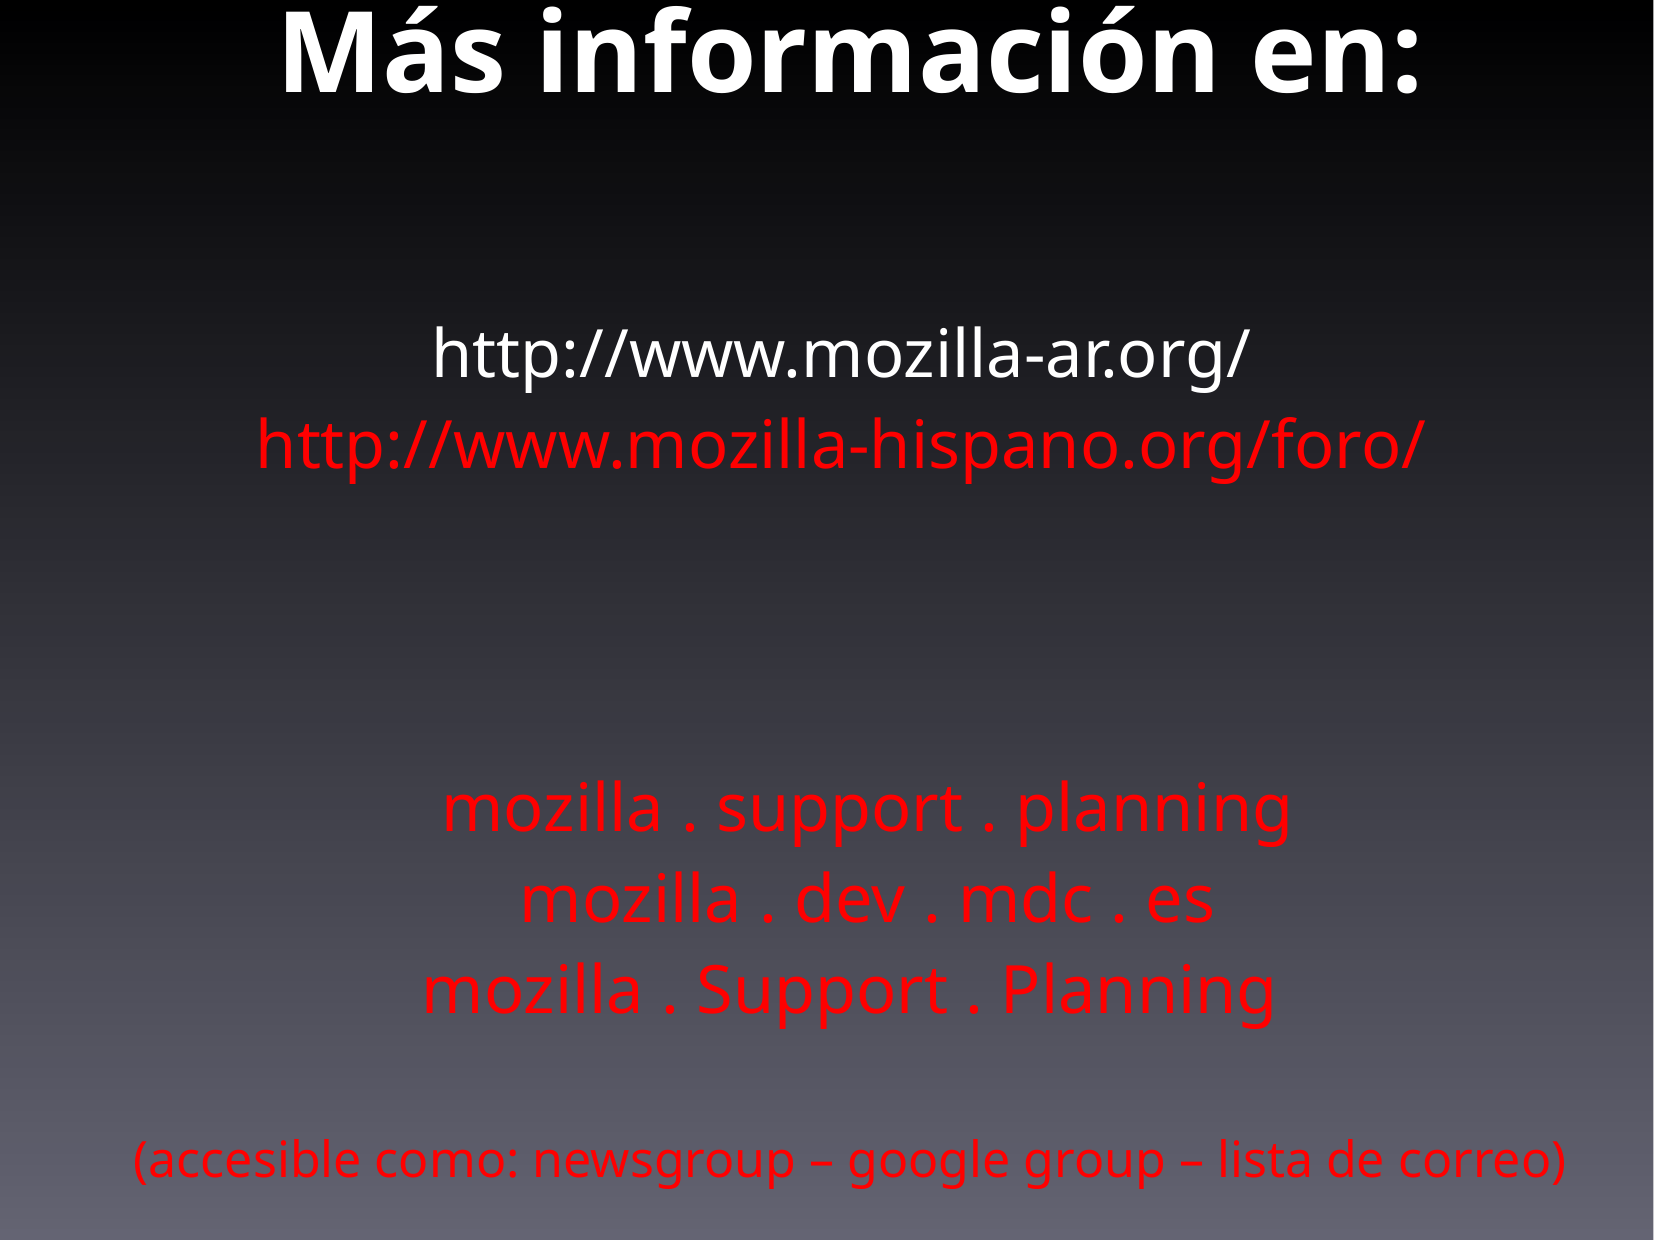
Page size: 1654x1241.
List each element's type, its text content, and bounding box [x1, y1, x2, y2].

text_box Más información en: http://www.mozilla-ar.org/ http://www.mozilla-hispano.org/foro/ mozilla . support . planning mozilla . dev . mdc . es mozilla . Support . Planning (accesible como: newsgroup – google group – lista de correo) [88, 82, 1577, 1241]
